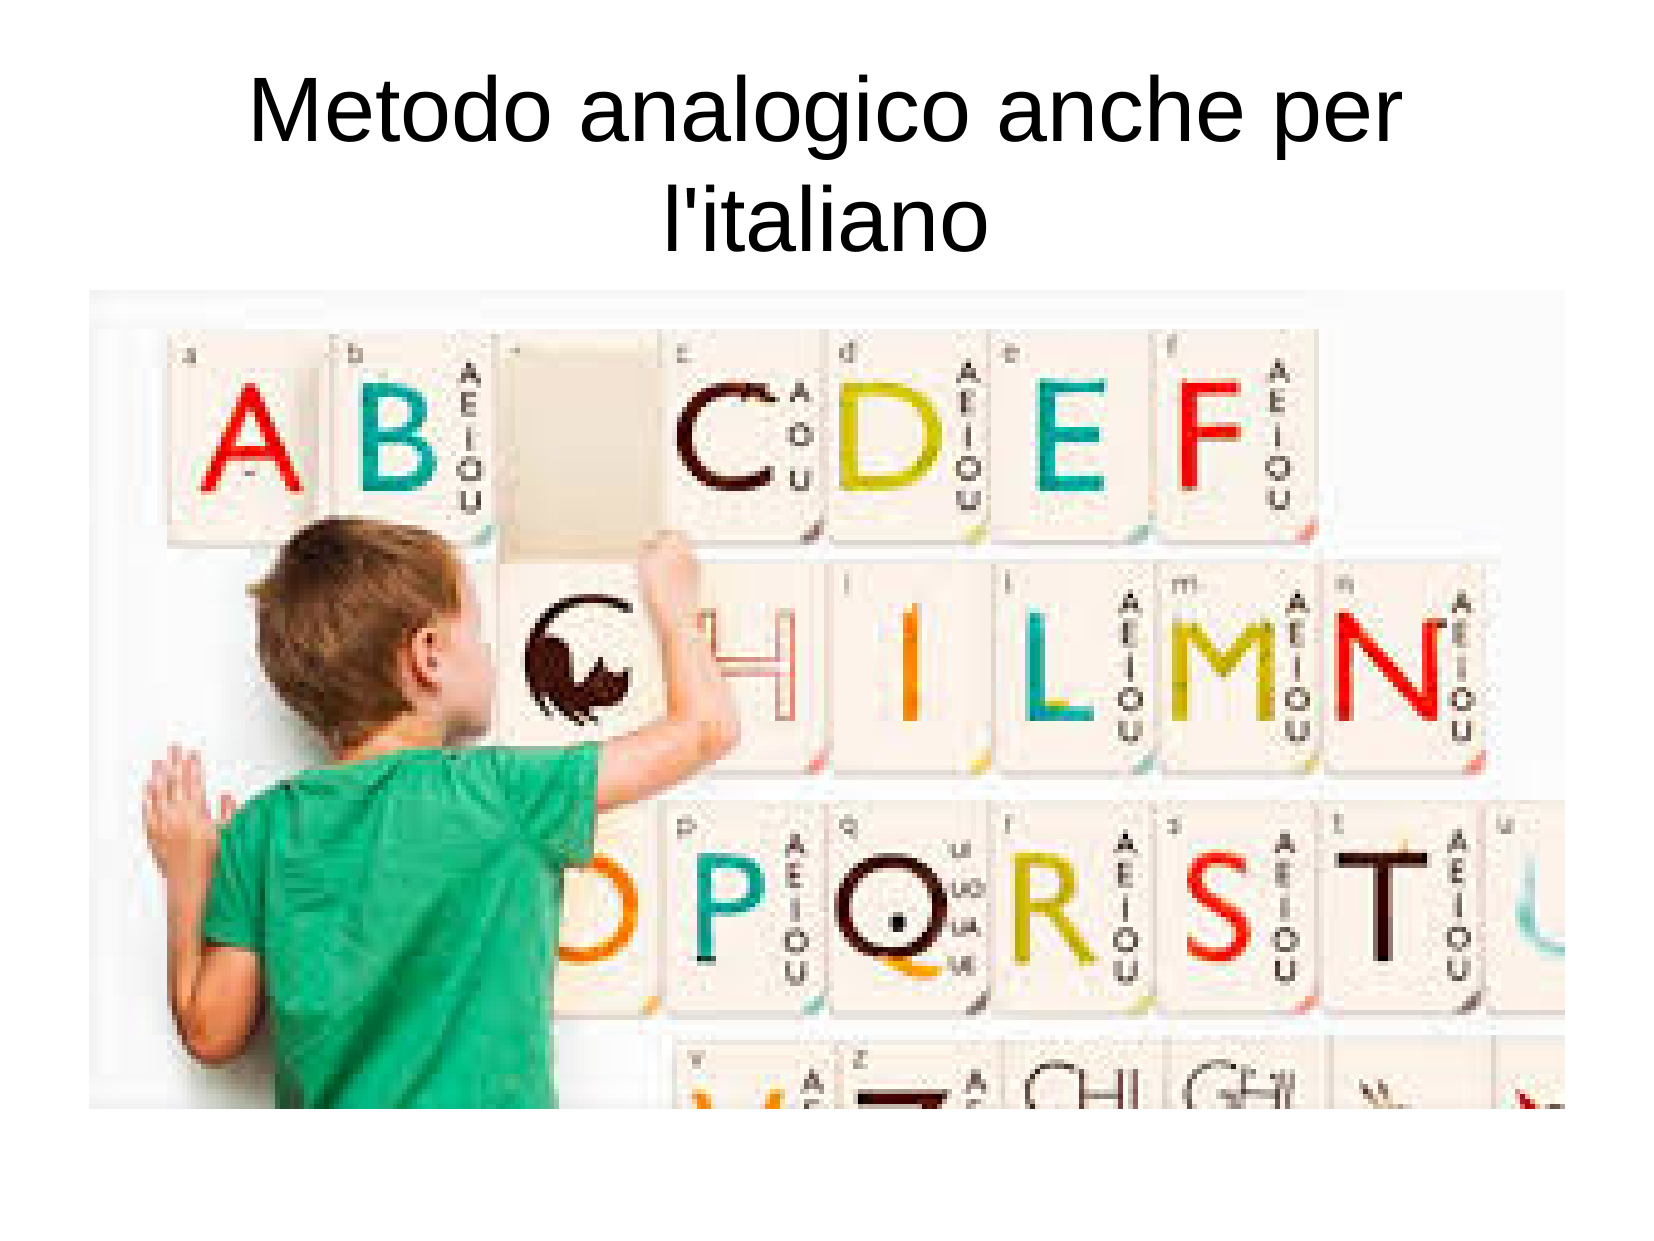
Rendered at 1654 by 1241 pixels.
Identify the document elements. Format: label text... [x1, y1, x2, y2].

title Metodo analogico anche per l'italiano [82, 49, 1571, 257]
picture [89, 290, 1565, 1109]
